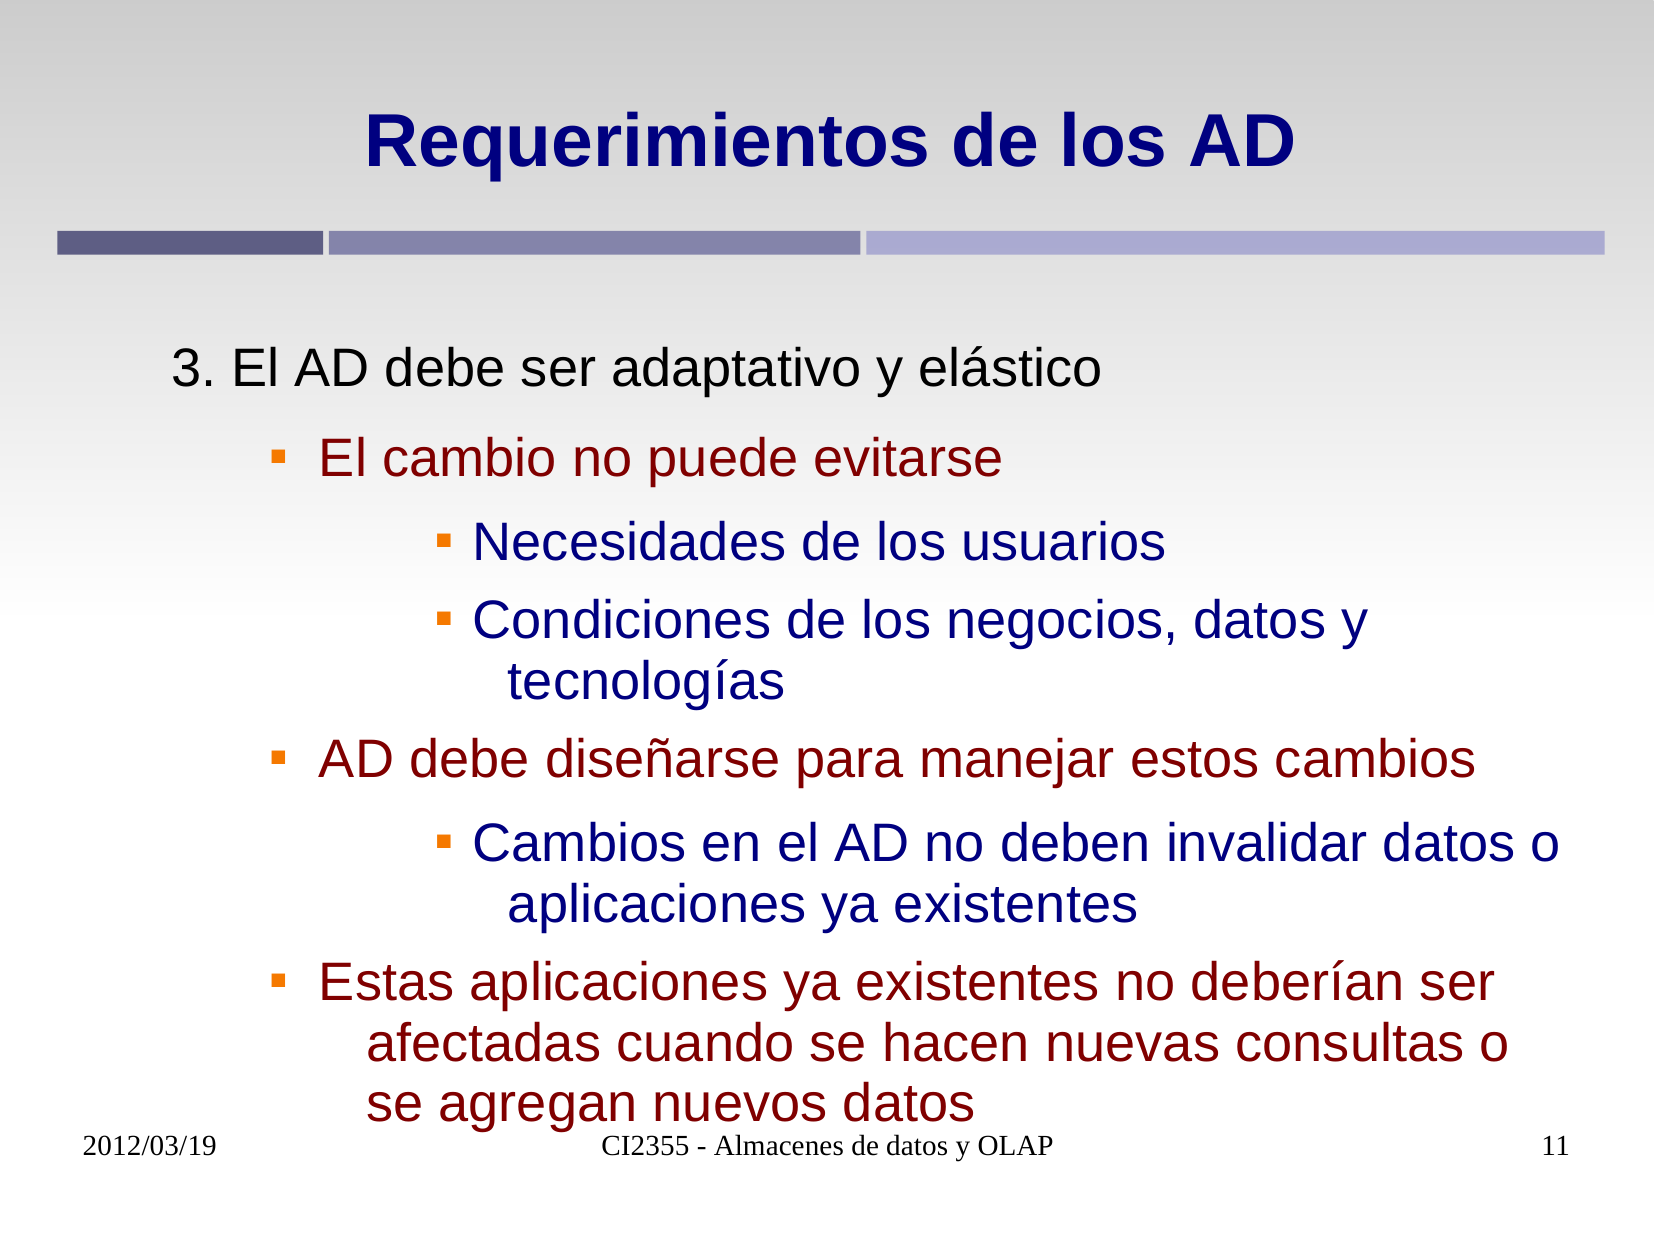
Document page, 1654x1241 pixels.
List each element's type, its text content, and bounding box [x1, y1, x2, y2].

list 3. El AD debe ser adaptativo y elástico El cambio no puede evitarse Necesidades de los usuarios Condiciones de los negocios, datos y tecnologías AD debe diseñarse para manejar estos cambios Cambios en el AD no deben invalidar datos o aplicaciones ya existentes Estas aplicaciones ya existentes no deberían ser afectadas cuando se hacen nuevas consultas o se agregan nuevos datos [82, 337, 1571, 1134]
title Requerimientos de los AD [86, 55, 1576, 226]
